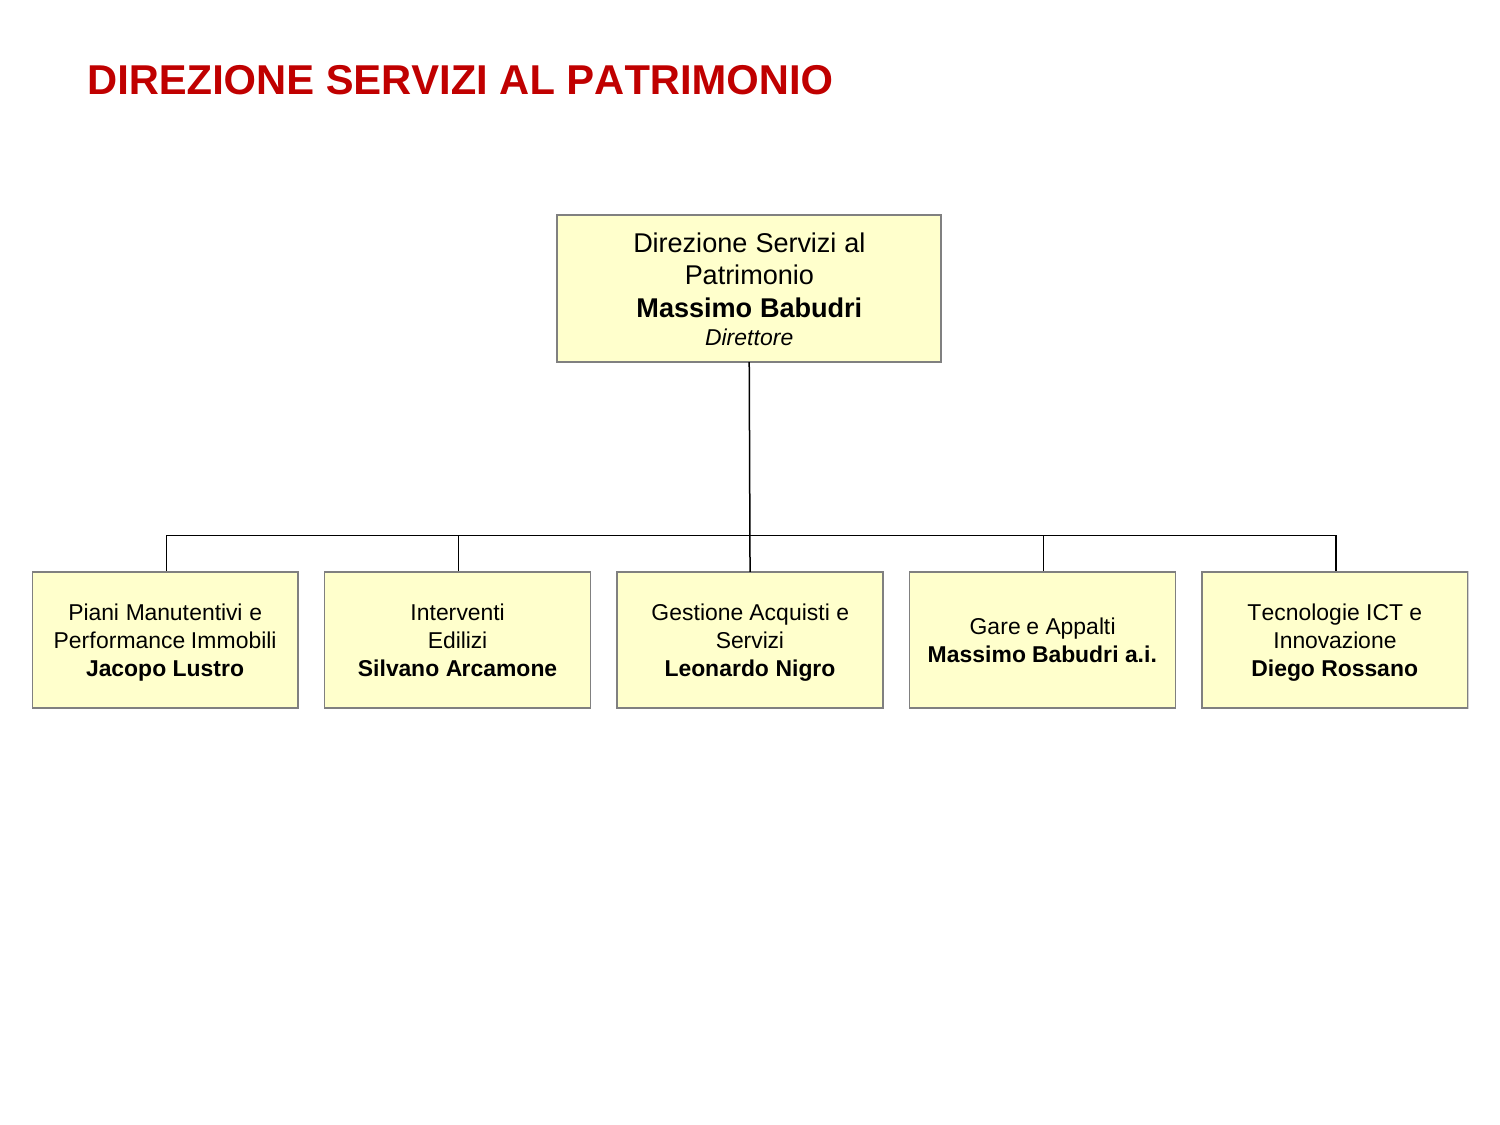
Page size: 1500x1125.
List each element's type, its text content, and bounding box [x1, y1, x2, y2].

picture [31, 213, 1469, 709]
text_box DIREZIONE SERVIZI AL PATRIMONIO [72, 45, 1462, 128]
